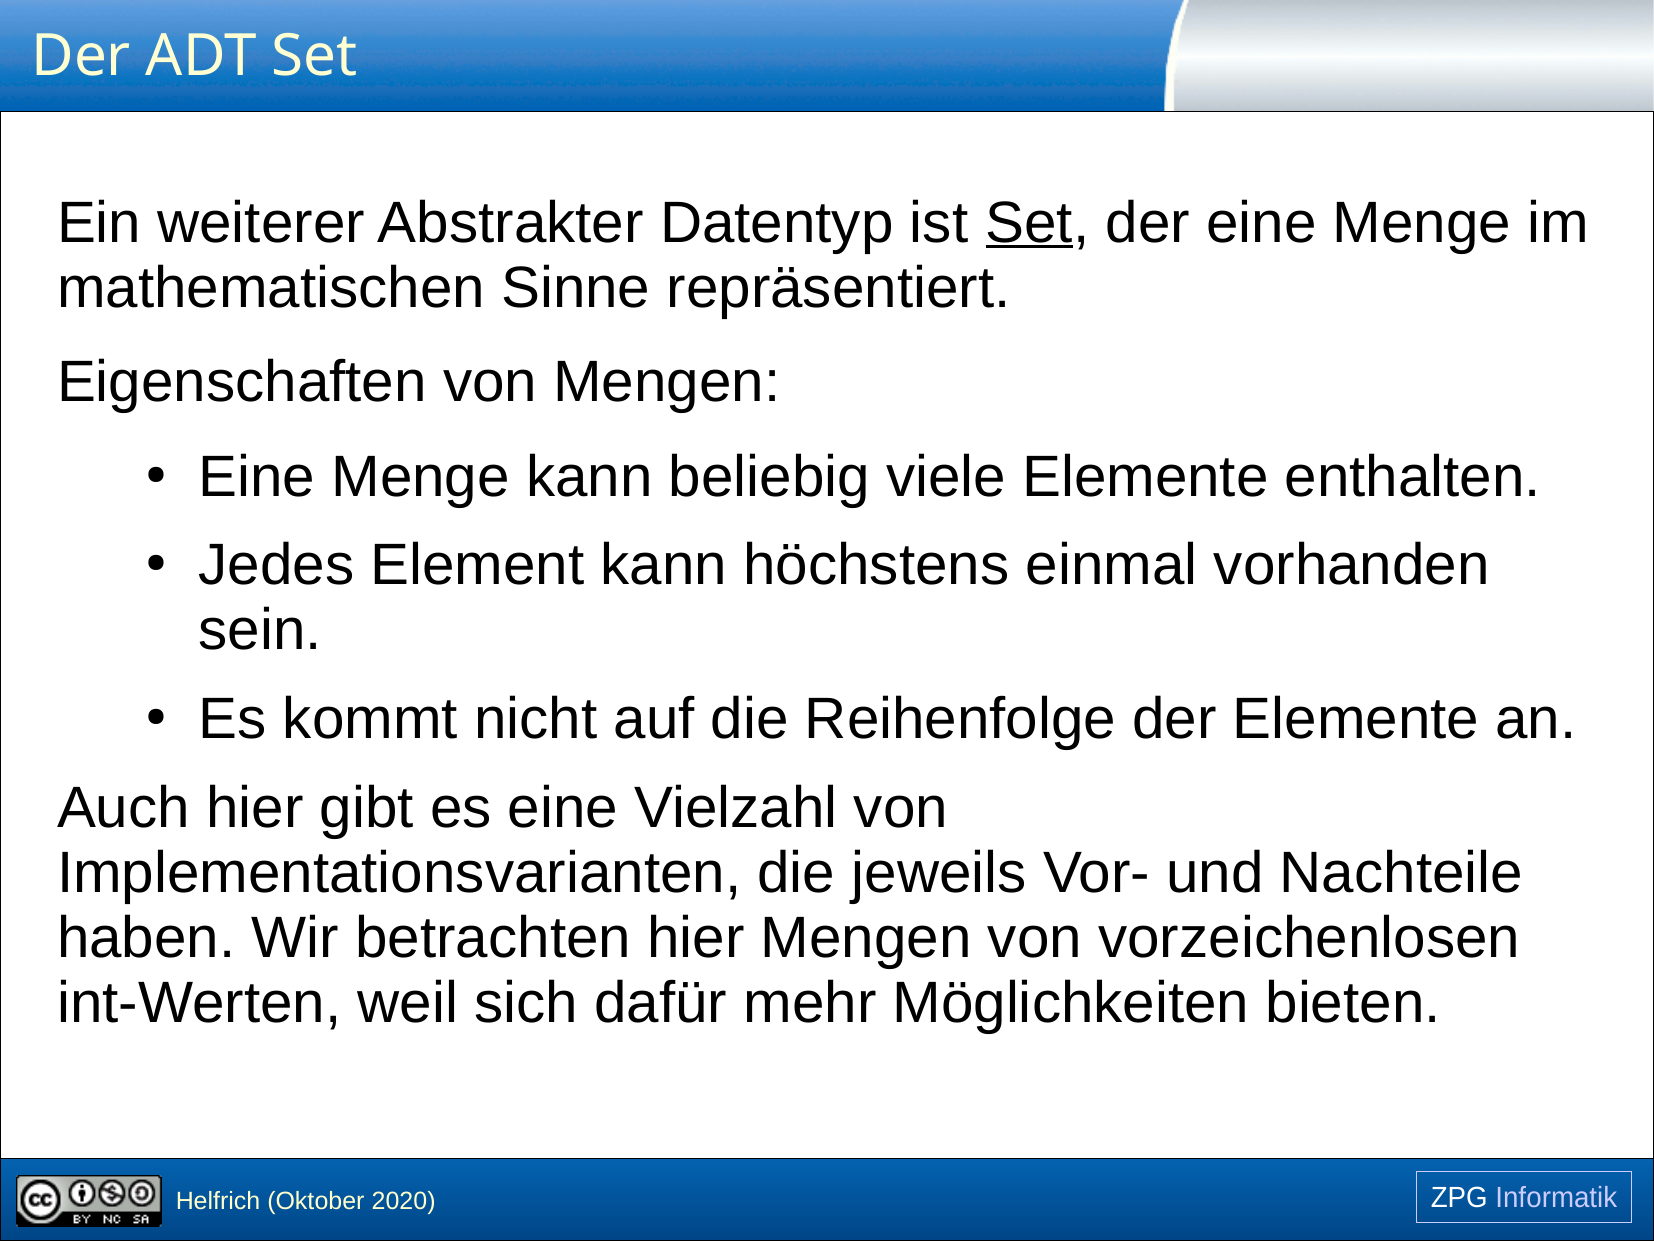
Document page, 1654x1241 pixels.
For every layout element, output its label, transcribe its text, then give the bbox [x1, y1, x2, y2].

list Ein weiterer Abstrakter Datentyp ist Set, der eine Menge im mathematischen Sinne repräsentiert. Eigenschaften von Mengen: Eine Menge kann beliebig viele Elemente enthalten. Jedes Element kann höchstens einmal vorhanden sein. Es kommt nicht auf die Reihenfolge der Elemente an. Auch hier gibt es eine Vielzahl von Implementationsvarianten, die jeweils Vor- und Nachteile haben. Wir betrachten hier Mengen von vorzeichenlosen int-Werten, weil sich dafür mehr Möglichkeiten bieten. [57, 189, 1605, 1115]
title Der ADT Set [31, 14, 1151, 92]
picture [0, 0, 1654, 111]
picture [16, 1175, 162, 1227]
